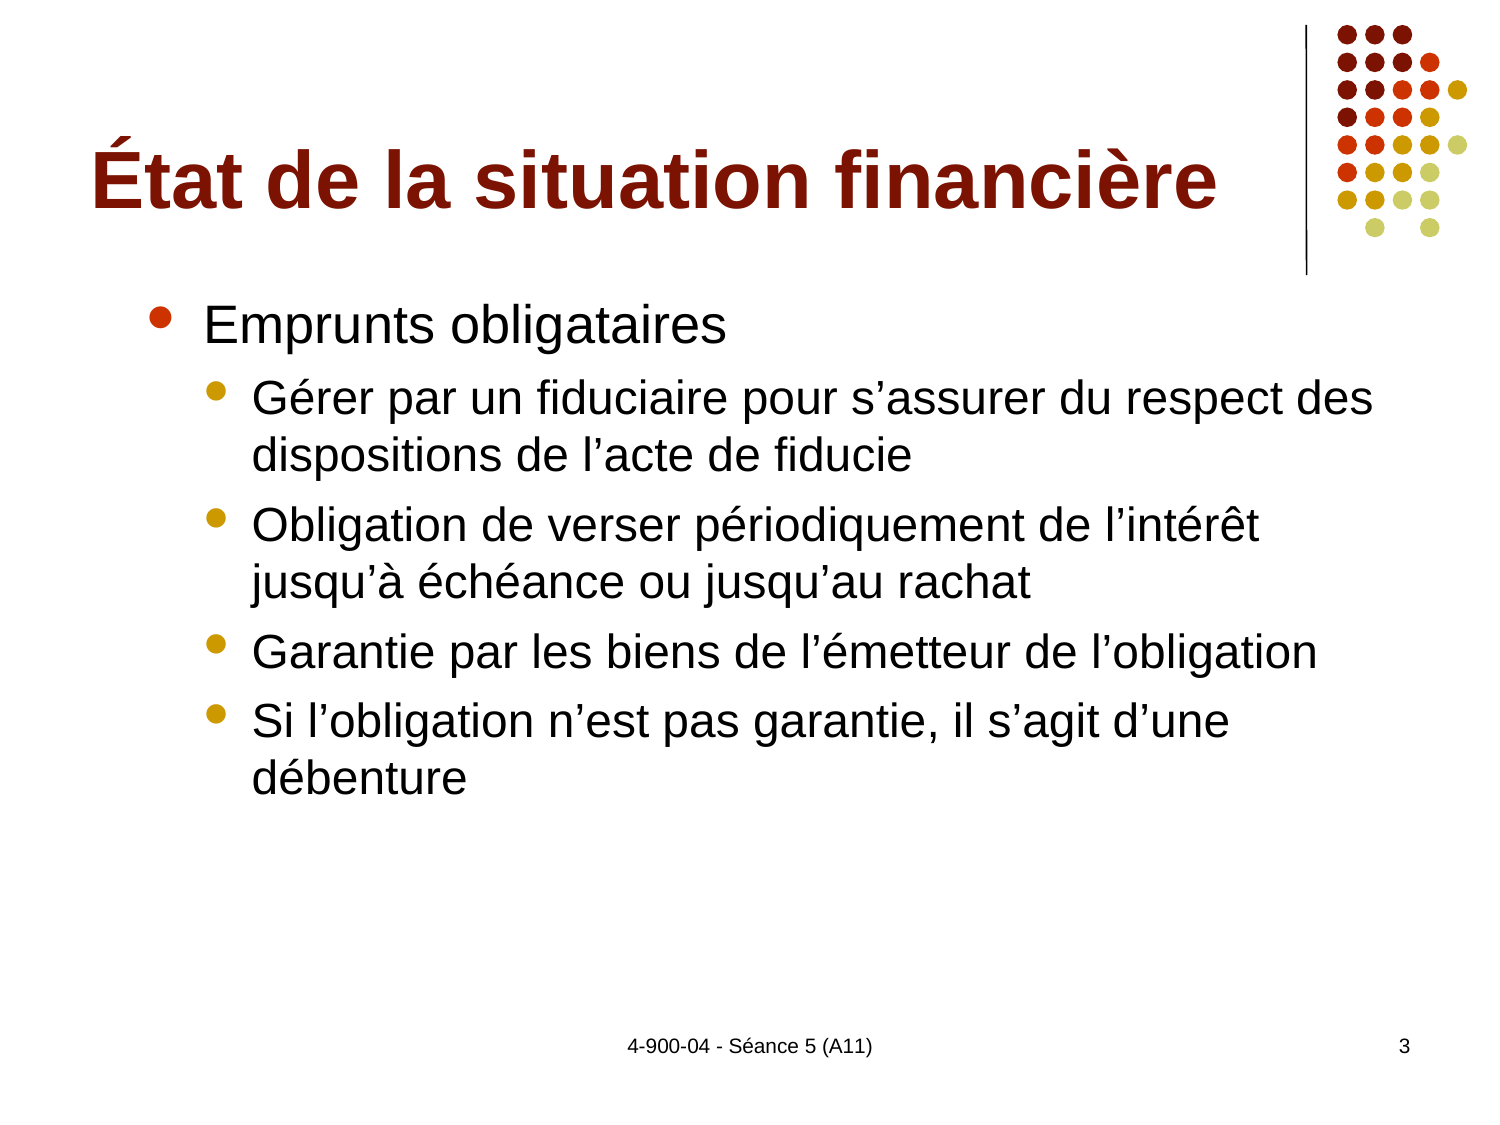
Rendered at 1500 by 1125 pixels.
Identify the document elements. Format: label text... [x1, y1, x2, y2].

text_box Emprunts obligataires Gérer par un fiduciaire pour s’assurer du respect des dispositions de l’acte de fiducie Obligation de verser périodiquement de l’intérêt jusqu’à échéance ou jusqu’au rachat Garantie par les biens de l’émetteur de l’obligation Si l’obligation n’est pas garantie, il s’agit d’une débenture [75, 282, 1426, 1006]
text_box État de la situation financière [74, 20, 1313, 233]
text_box 4-900-04 - Séance 5 (A11) [512, 1025, 988, 1101]
text_box <numéro> [1074, 1025, 1426, 1101]
